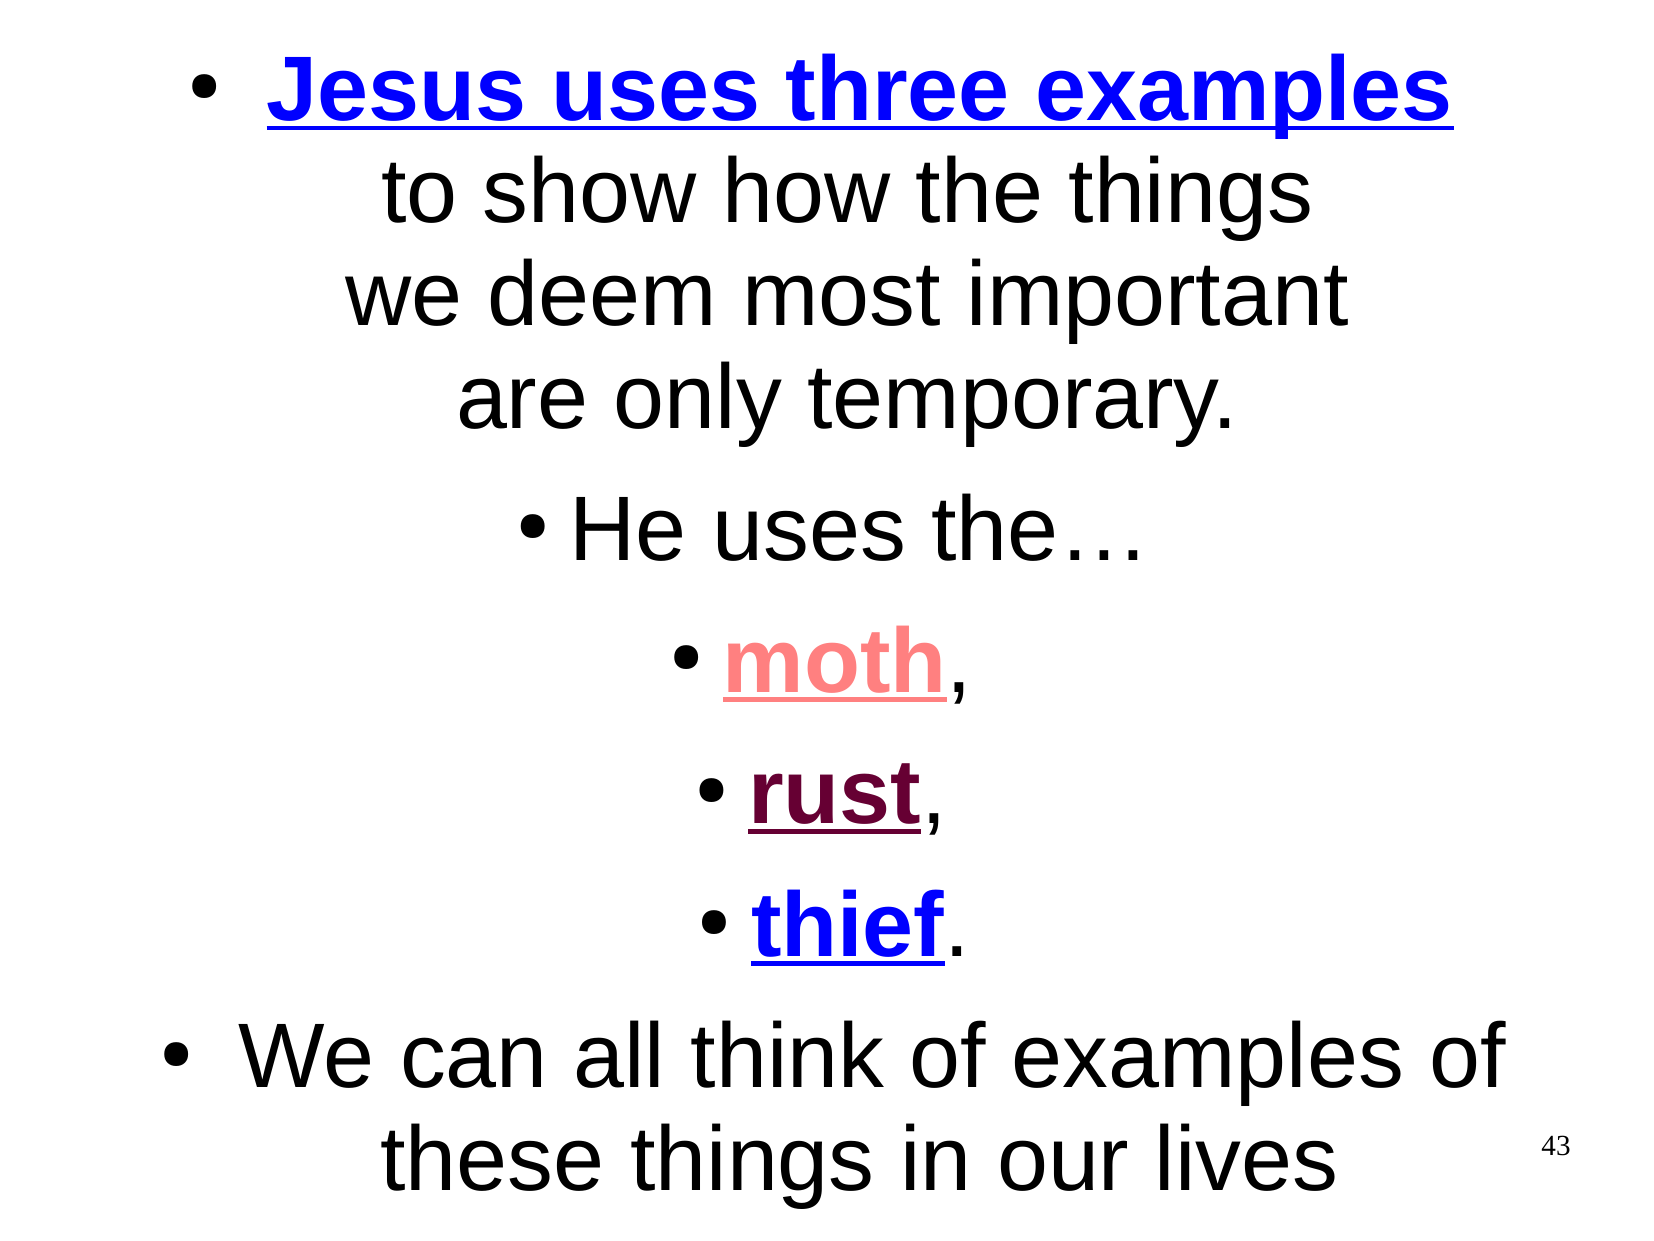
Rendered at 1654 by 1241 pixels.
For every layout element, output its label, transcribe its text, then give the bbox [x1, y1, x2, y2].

list Jesus uses three examples to show how the things we deem most important are only temporary. He uses the… moth, rust, thief. We can all think of examples of these things in our lives [37, 37, 1613, 1238]
